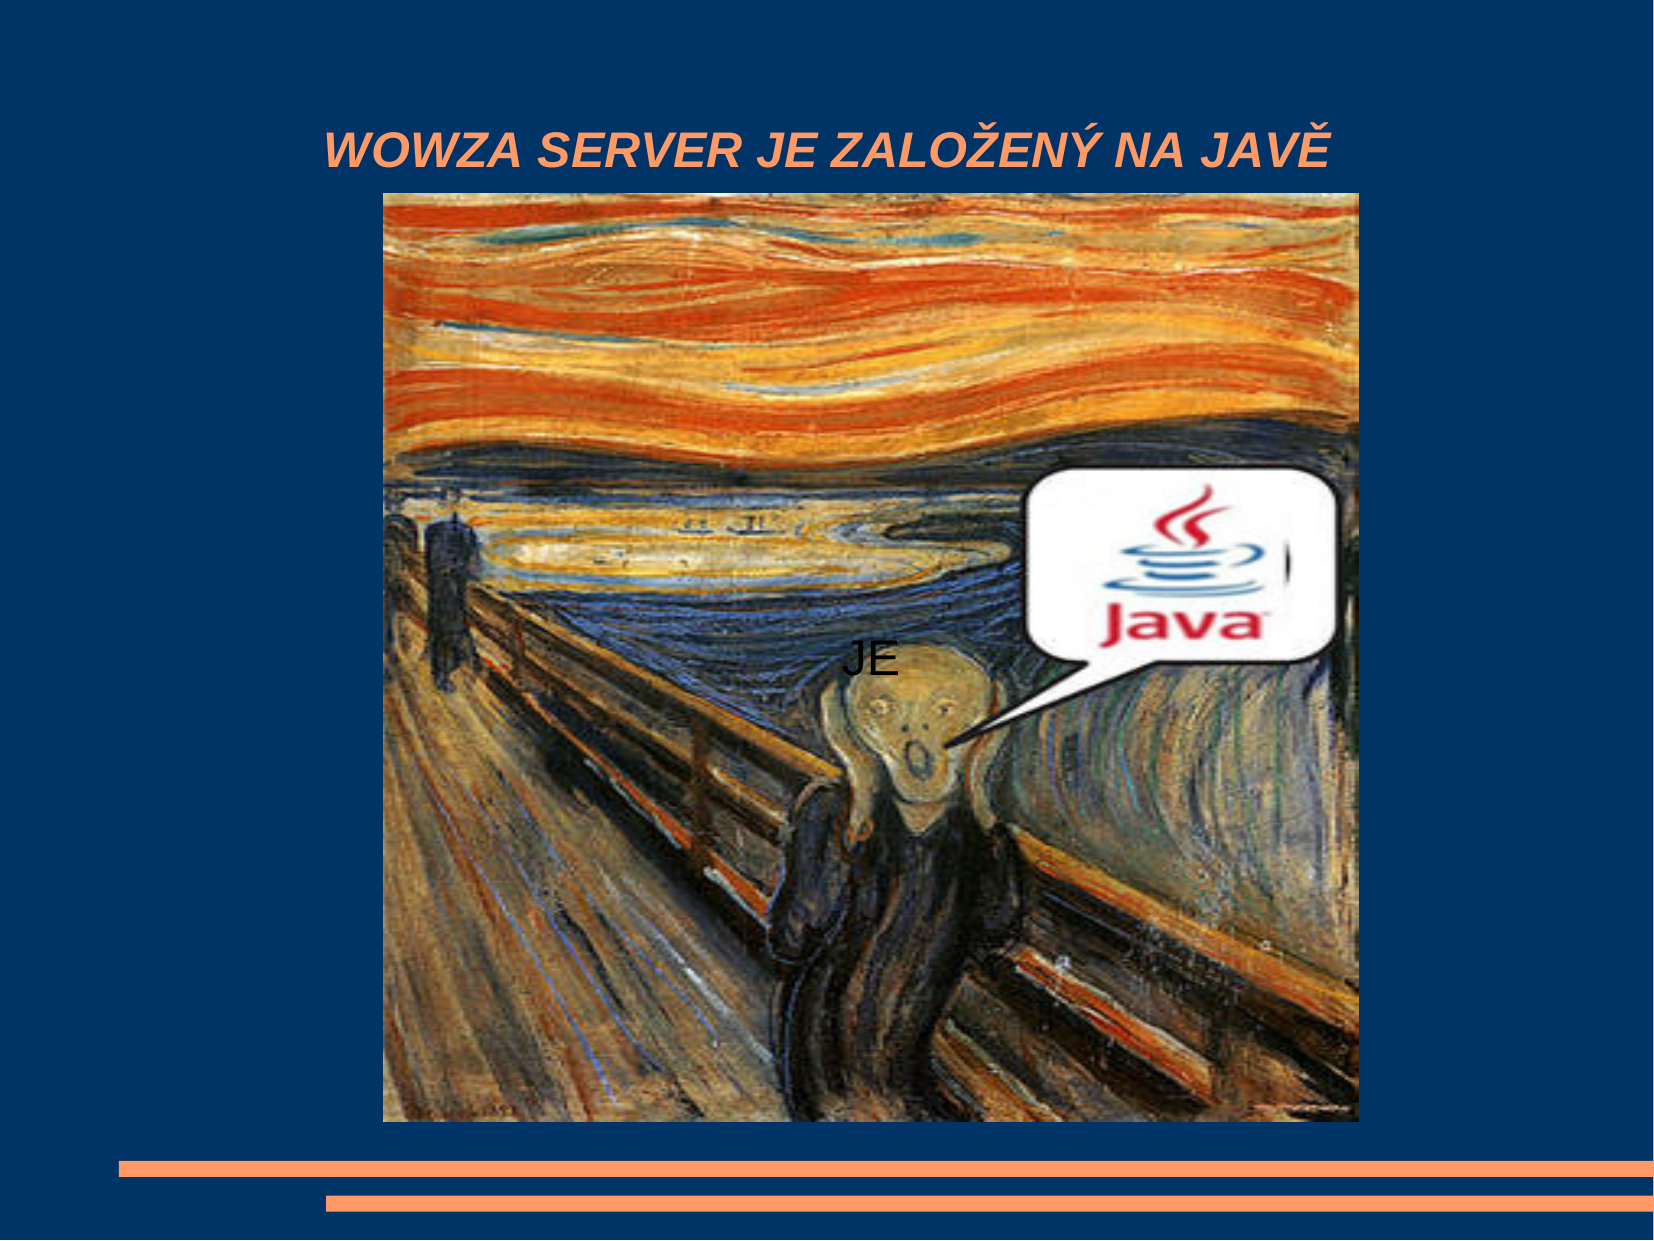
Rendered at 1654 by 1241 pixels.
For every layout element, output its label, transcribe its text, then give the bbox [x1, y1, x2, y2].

title WOWZA SERVER JE ZALOŽENÝ NA JAVĚ [121, 46, 1534, 254]
picture [383, 193, 1359, 1123]
